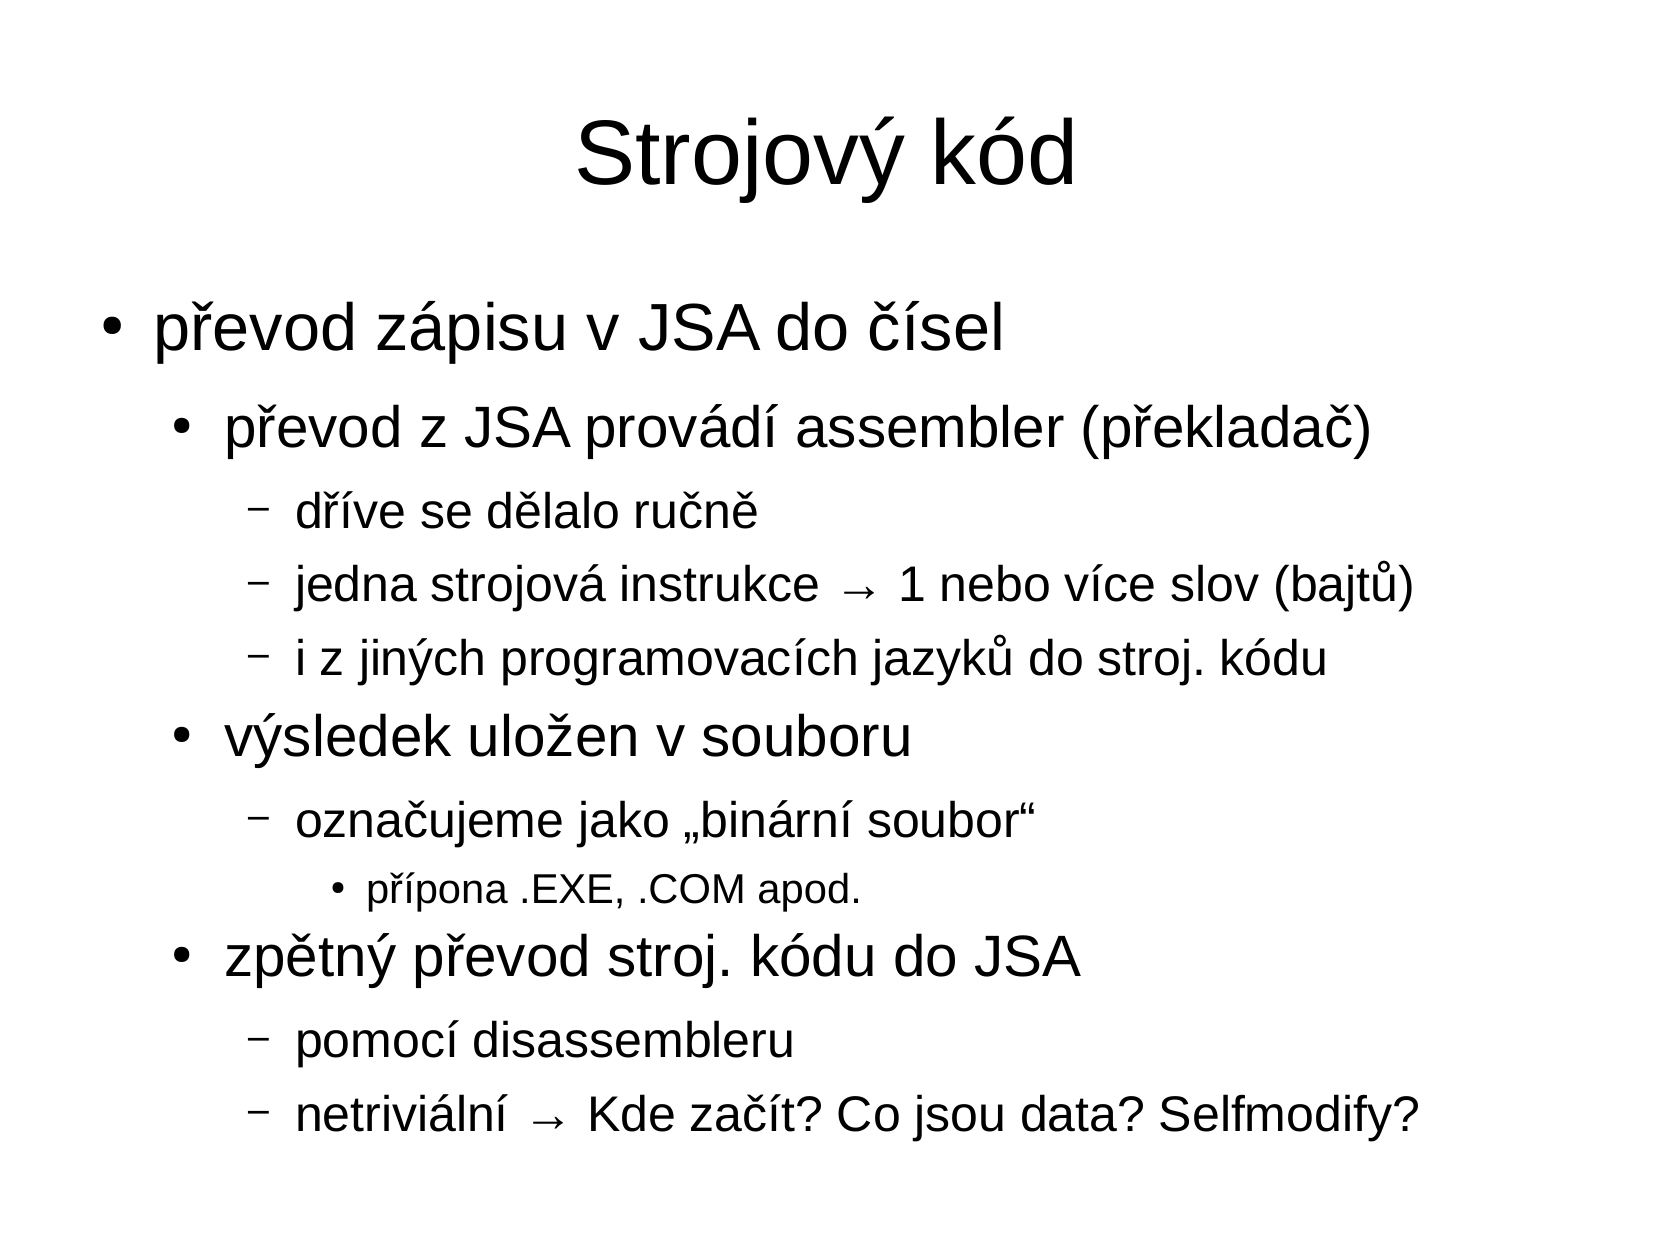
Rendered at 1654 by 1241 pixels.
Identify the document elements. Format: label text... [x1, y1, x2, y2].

list převod zápisu v JSA do čísel převod z JSA provádí assembler (překladač) dříve se dělalo ručně jedna strojová instrukce → 1 nebo více slov (bajtů) i z jiných programovacích jazyků do stroj. kódu výsledek uložen v souboru označujeme jako „binární soubor“ přípona .EXE, .COM apod. zpětný převod stroj. kódu do JSA pomocí disassembleru netriviální → Kde začít? Co jsou data? Selfmodify? [82, 290, 1571, 1142]
title Strojový kód [82, 56, 1571, 250]
